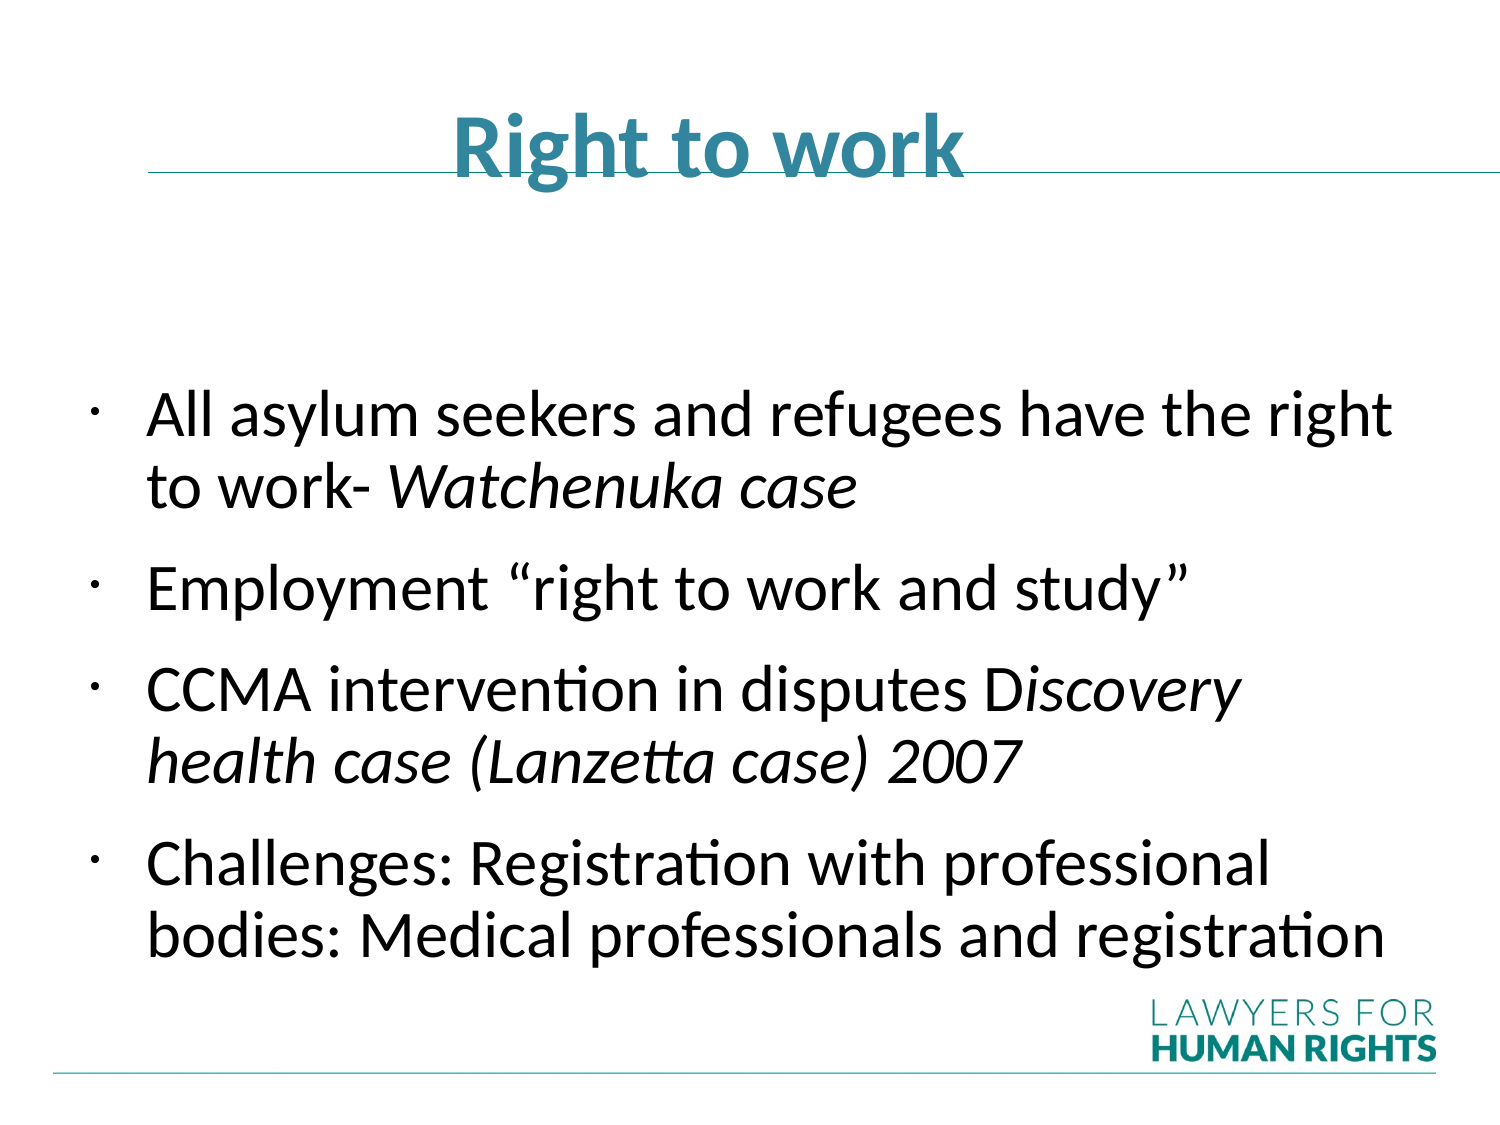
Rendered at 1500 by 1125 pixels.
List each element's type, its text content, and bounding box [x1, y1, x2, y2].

list All asylum seekers and refugees have the right to work- Watchenuka case Employment “right to work and study” CCMA intervention in disputes Discovery health case (Lanzetta case) 2007 Challenges: Registration with professional bodies: Medical professionals and registration [75, 262, 1425, 1035]
title Right to work [123, 78, 1296, 197]
picture [53, 999, 1436, 1074]
